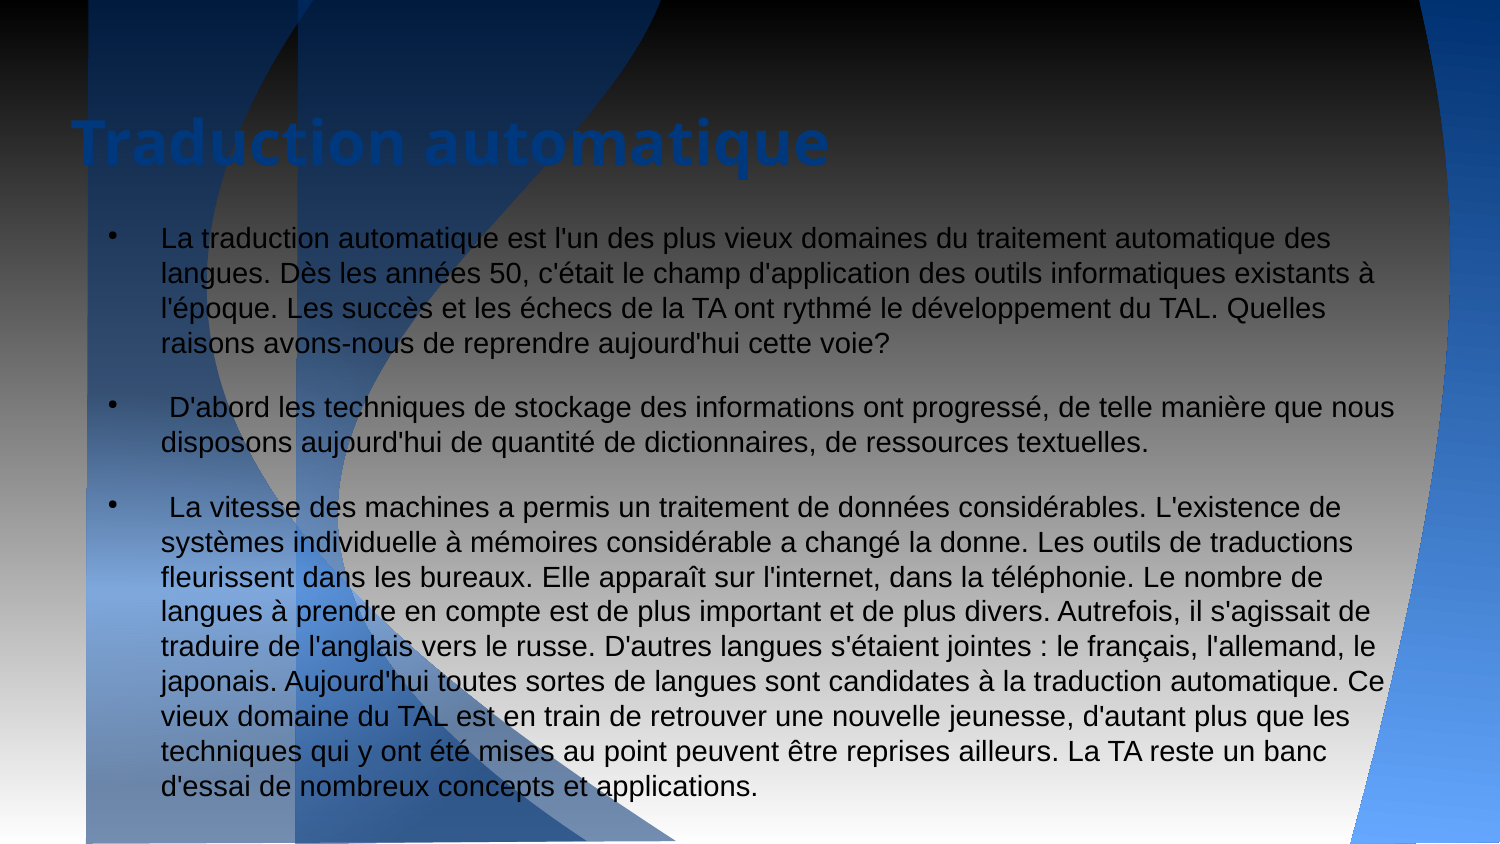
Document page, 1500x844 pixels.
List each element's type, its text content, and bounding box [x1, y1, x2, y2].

list La traduction automatique est l'un des plus vieux domaines du traitement automatique des langues. Dès les années 50, c'était le champ d'application des outils informatiques existants à l'époque. Les succès et les échecs de la TA ont rythmé le développement du TAL. Quelles raisons avons-nous de reprendre aujourd'hui cette voie? D'abord les techniques de stockage des informations ont progressé, de telle manière que nous disposons aujourd'hui de quantité de dictionnaires, de ressources textuelles. La vitesse des machines a permis un traitement de données considérables. L'existence de systèmes individuelle à mémoires considérable a changé la donne. Les outils de traductions fleurissent dans les bureaux. Elle apparaît sur l'internet, dans la téléphonie. Le nombre de langues à prendre en compte est de plus important et de plus divers. Autrefois, il s'agissait de traduire de l'anglais vers le russe. D'autres langues s'étaient jointes : le français, l'allemand, le japonais. Aujourd'hui toutes sortes de langues sont candidates à la traduction automatique. Ce vieux domaine du TAL est en train de retrouver une nouvelle jeunesse, d'autant plus que les techniques qui y ont été mises au point peuvent être reprises ailleurs. La TA reste un banc d'essai de nombreux concepts et applications. [75, 204, 1425, 800]
title Traduction automatique [14, 29, 1482, 193]
